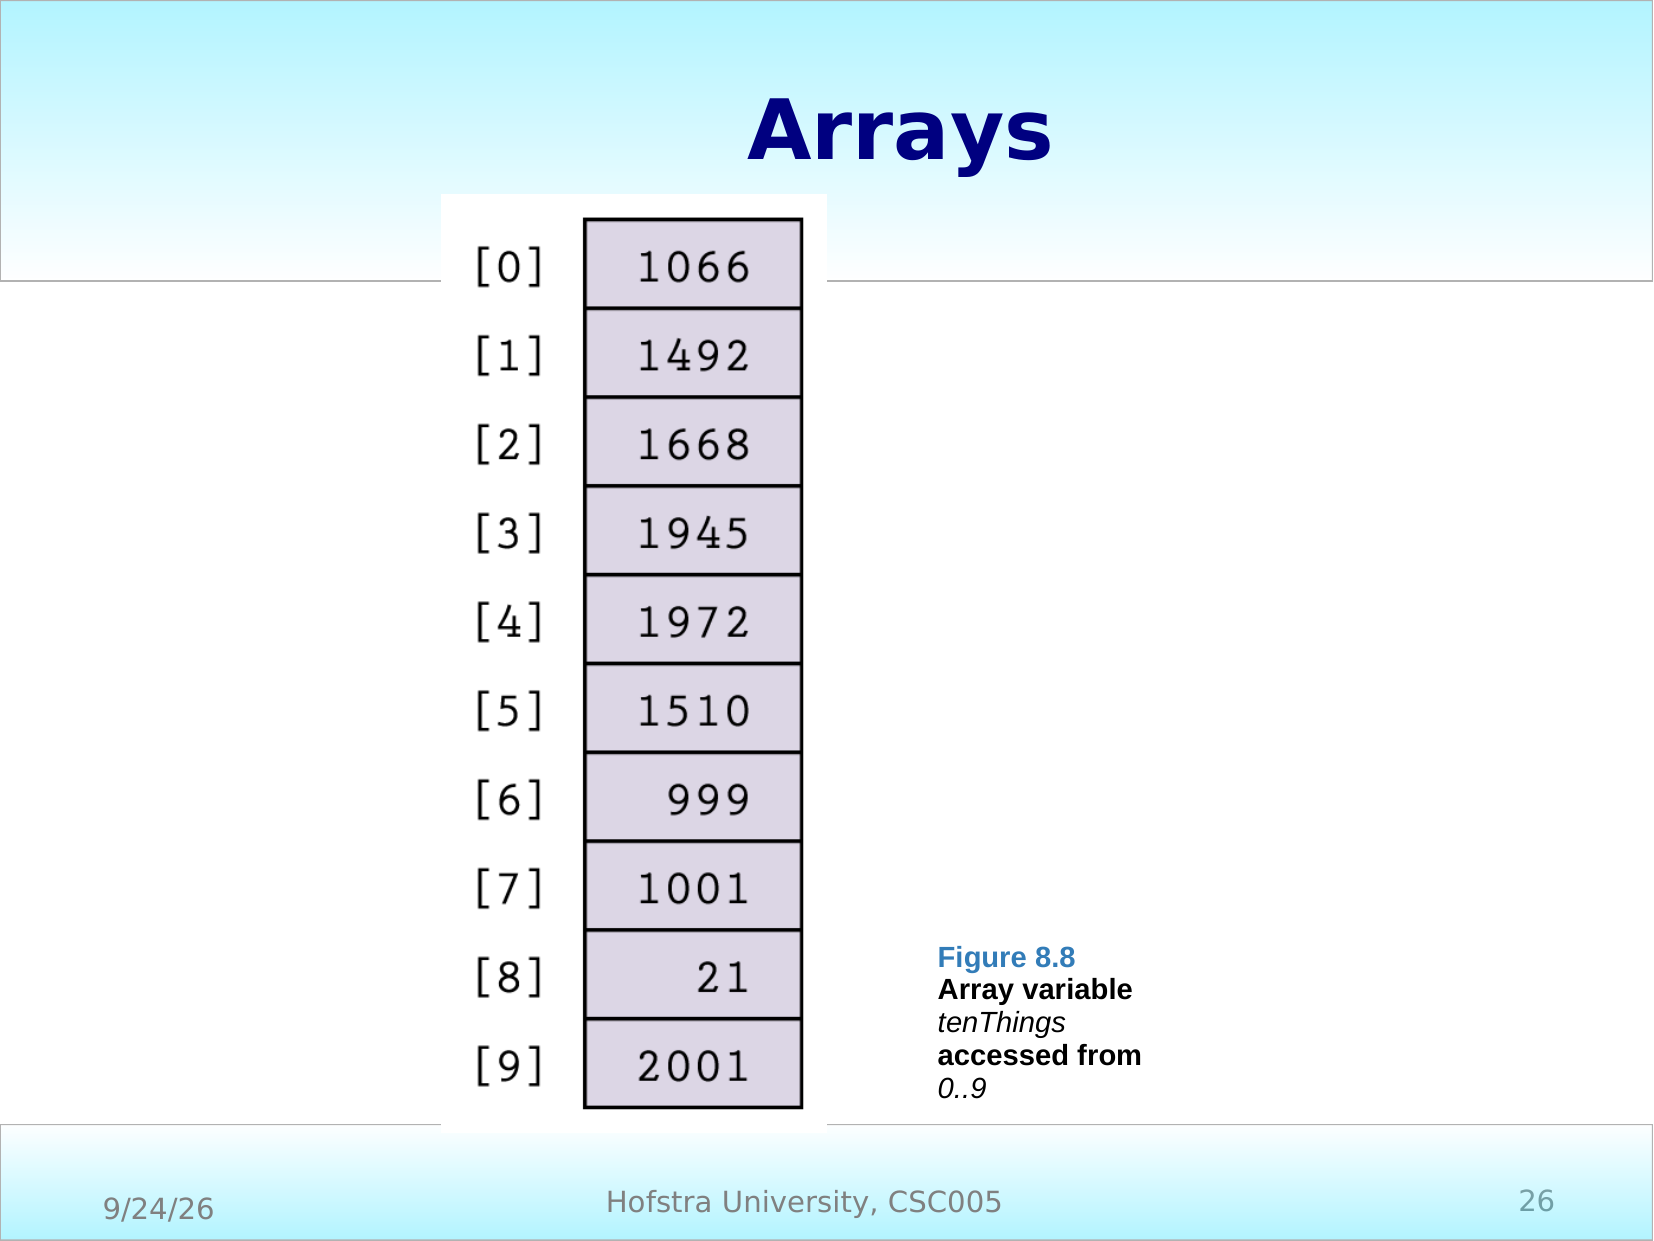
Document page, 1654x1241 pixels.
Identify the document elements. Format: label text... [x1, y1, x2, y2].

text_box Figure 8.8 Array variable tenThings accessed from 0..9 [922, 933, 1171, 1113]
title Arrays [247, 27, 1612, 235]
picture [441, 194, 827, 1133]
